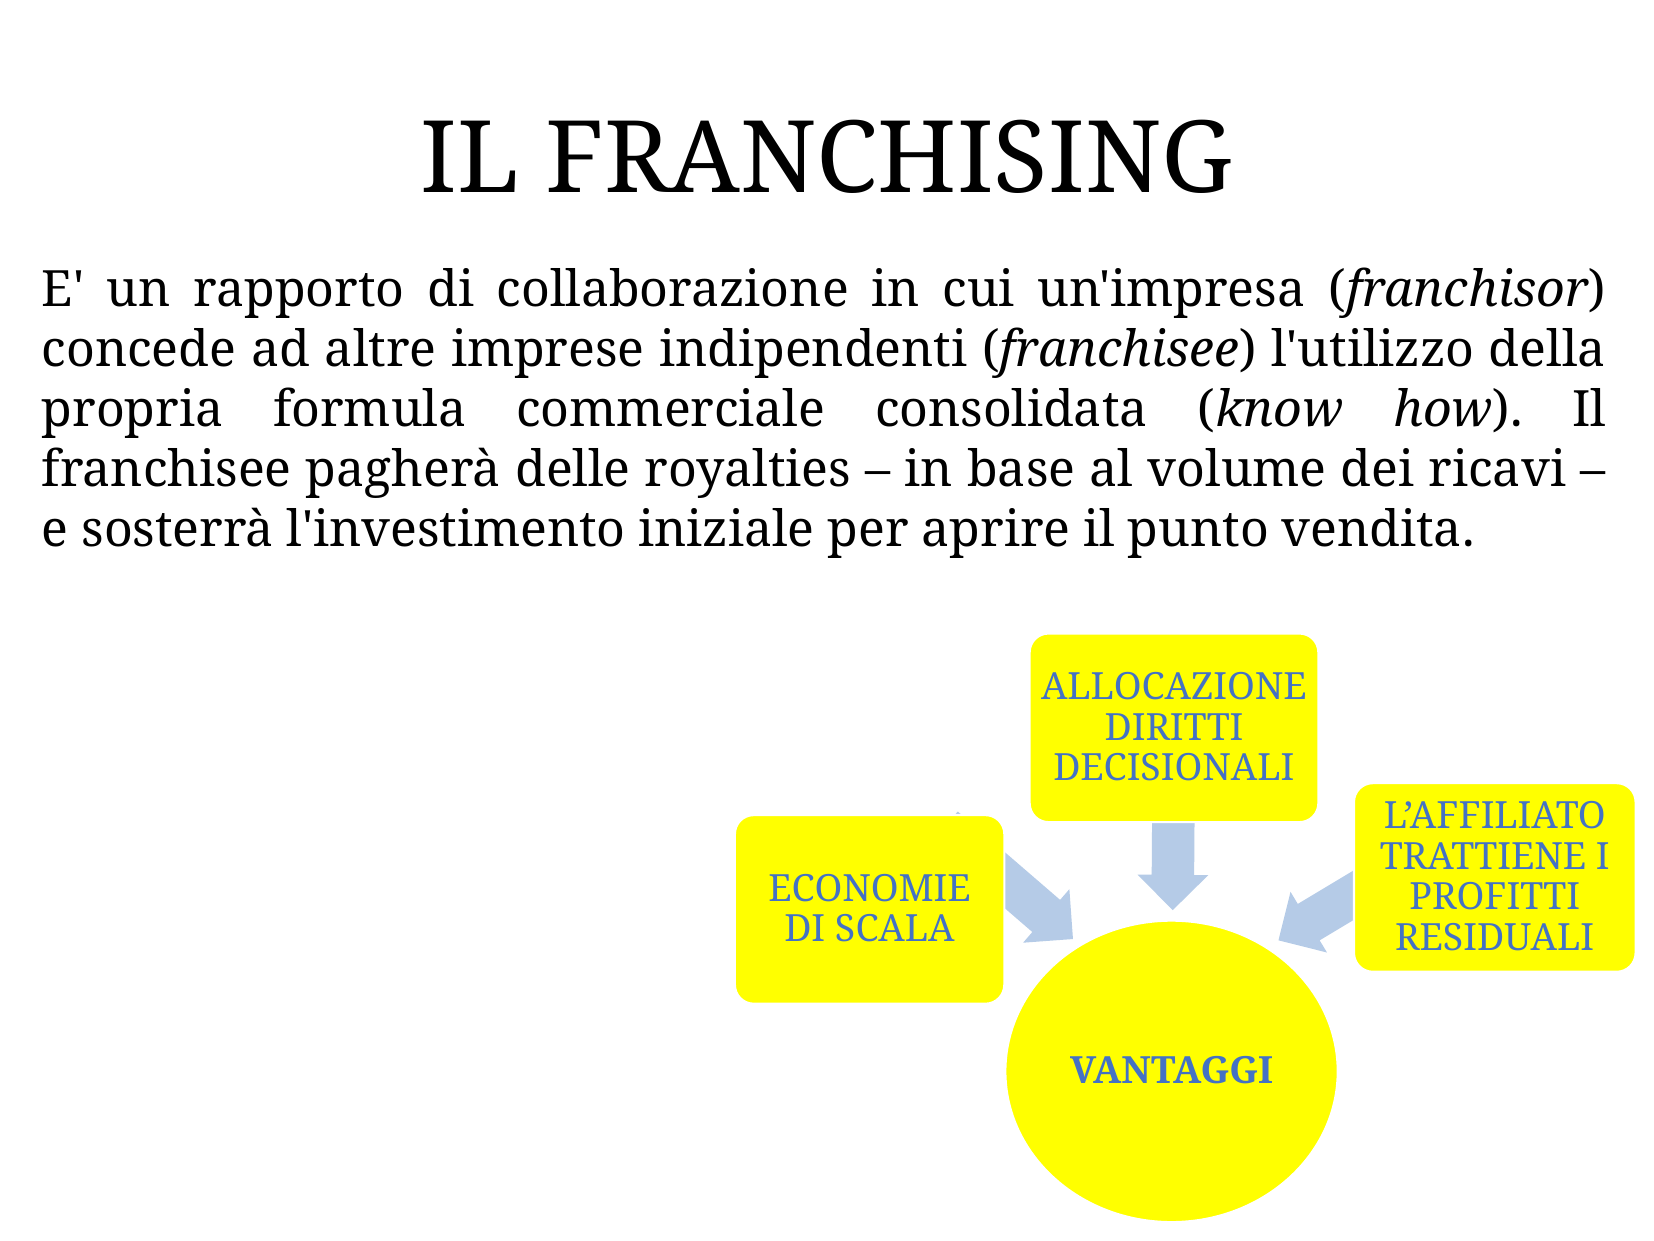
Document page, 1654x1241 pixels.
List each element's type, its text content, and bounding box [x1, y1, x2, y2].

text_box VANTAGGI [1005, 920, 1338, 1223]
text_box [1137, 823, 1209, 911]
text_box ECONOMIE DI SCALA [734, 815, 1005, 1004]
text_box [1005, 852, 1073, 943]
text_box L’AFFILIATO TRATTIENE I PROFITTI RESIDUALI [1354, 783, 1636, 972]
title IL FRANCHISING [82, 49, 1571, 256]
text_box [1278, 870, 1354, 953]
list E' un rapporto di collaborazione in cui un'impresa (franchisor) concede ad altre imprese indipendenti (franchisee) l'utilizzo della propria formula commerciale consolidata (know how). Il franchisee pagherà delle royalties – in base al volume dei ricavi – e sosterrà l'investimento iniziale per aprire il punto vendita. [41, 256, 1609, 1241]
text_box ALLOCAZIONE DIRITTI DECISIONALI [1029, 633, 1319, 823]
